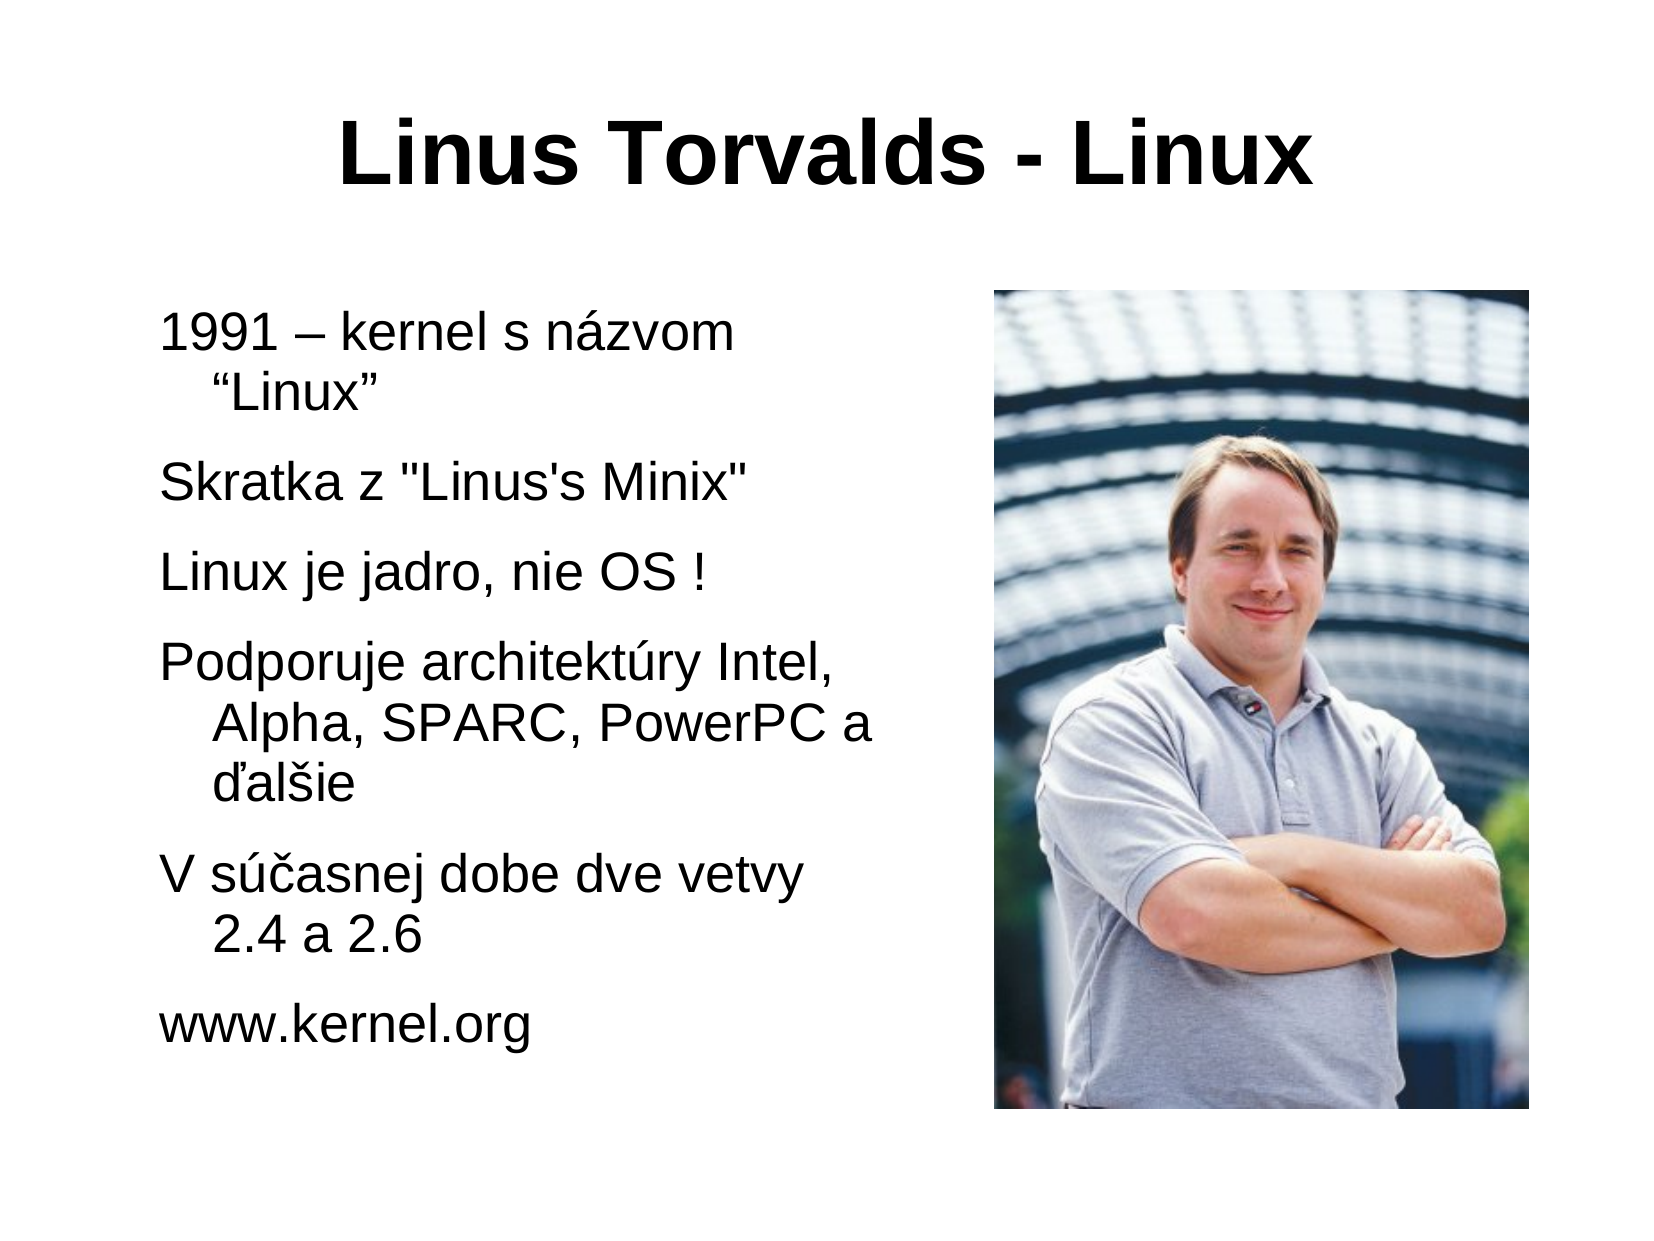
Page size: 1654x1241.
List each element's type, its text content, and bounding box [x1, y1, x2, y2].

list 1991 – kernel s názvom “Linux” Skratka z "Linus's Minix" Linux je jadro, nie OS ! Podporuje architektúry Intel, Alpha, SPARC, PowerPC a ďalšie V súčasnej dobe dve vetvy 2.4 a 2.6 www.kernel.org [141, 301, 886, 1120]
title Linus Torvalds - Linux [82, 49, 1571, 257]
picture [994, 290, 1529, 1109]
